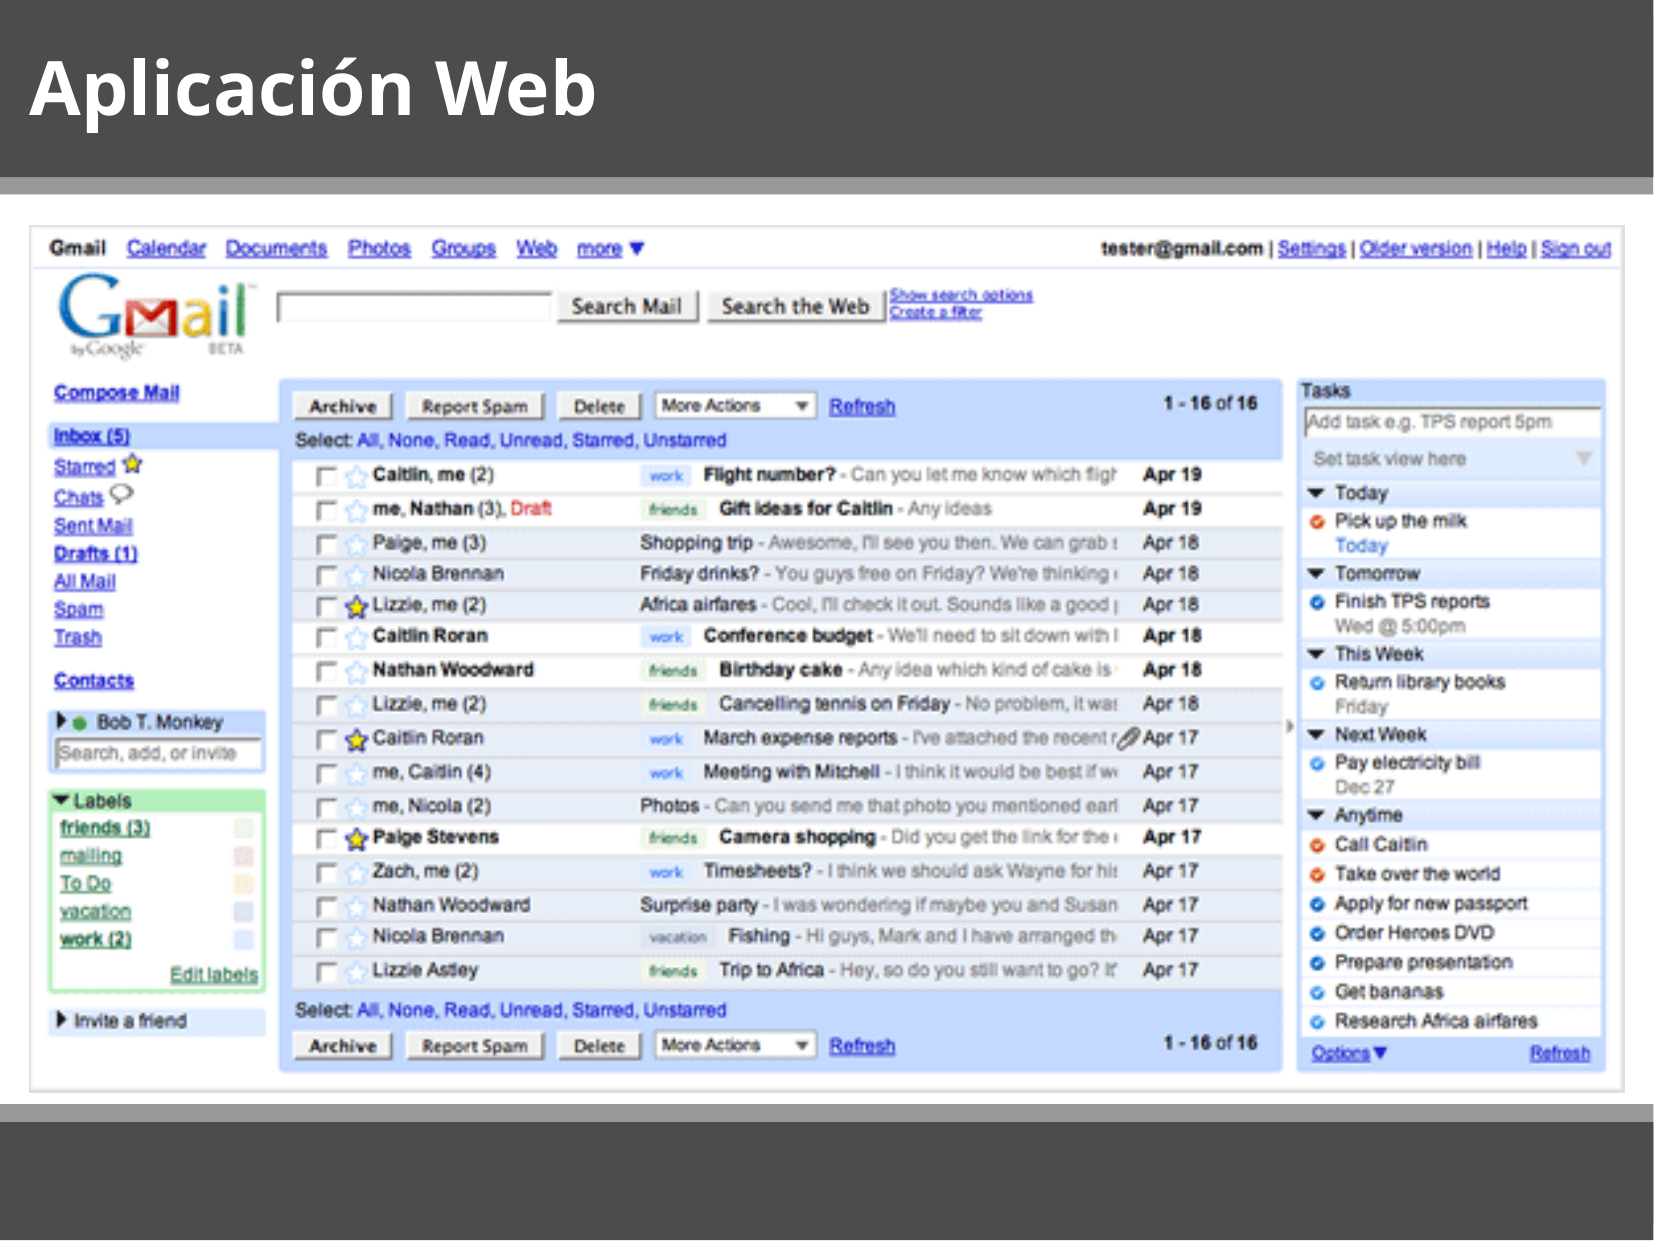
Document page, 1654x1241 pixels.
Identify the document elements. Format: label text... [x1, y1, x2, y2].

title Aplicación Web [29, 8, 1654, 166]
picture [29, 225, 1625, 1093]
